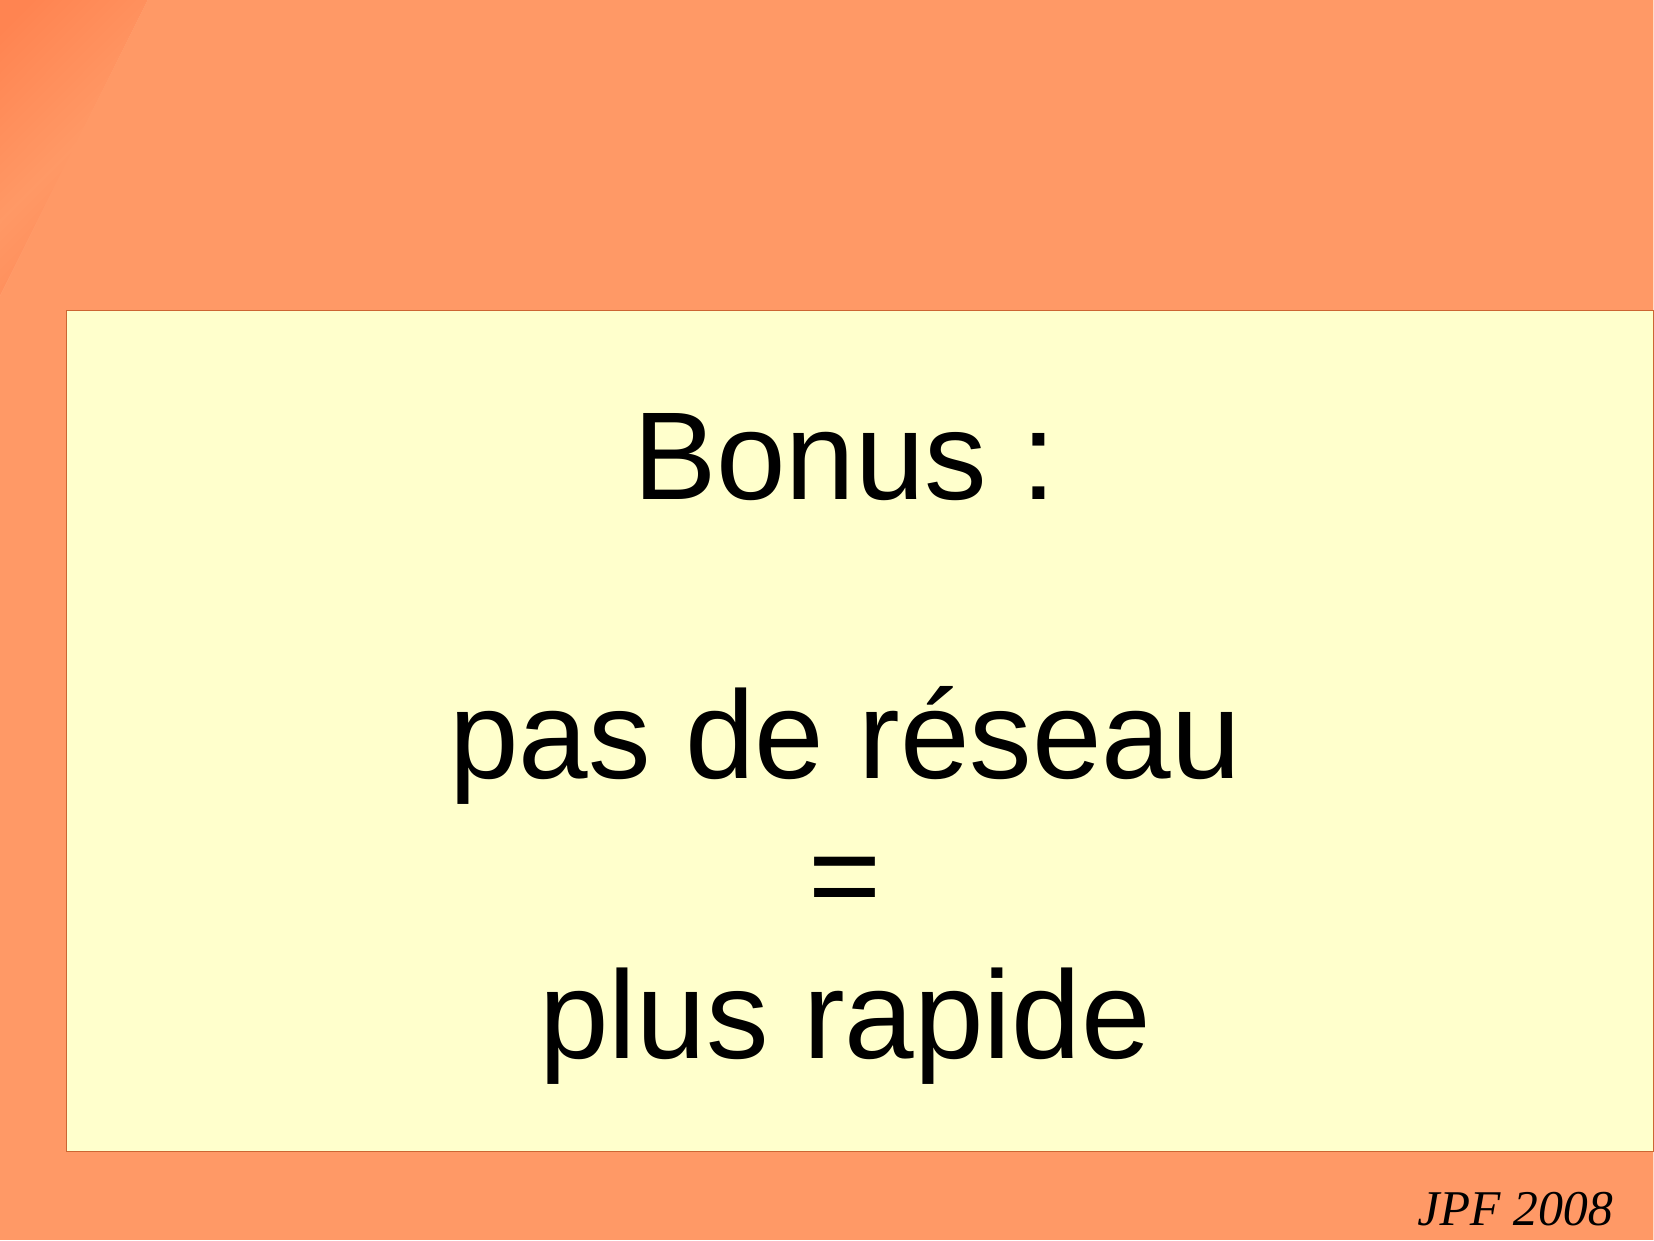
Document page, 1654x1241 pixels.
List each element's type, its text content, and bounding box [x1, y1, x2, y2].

subtitle Bonus : pas de réseau = plus rapide [121, 344, 1534, 1127]
